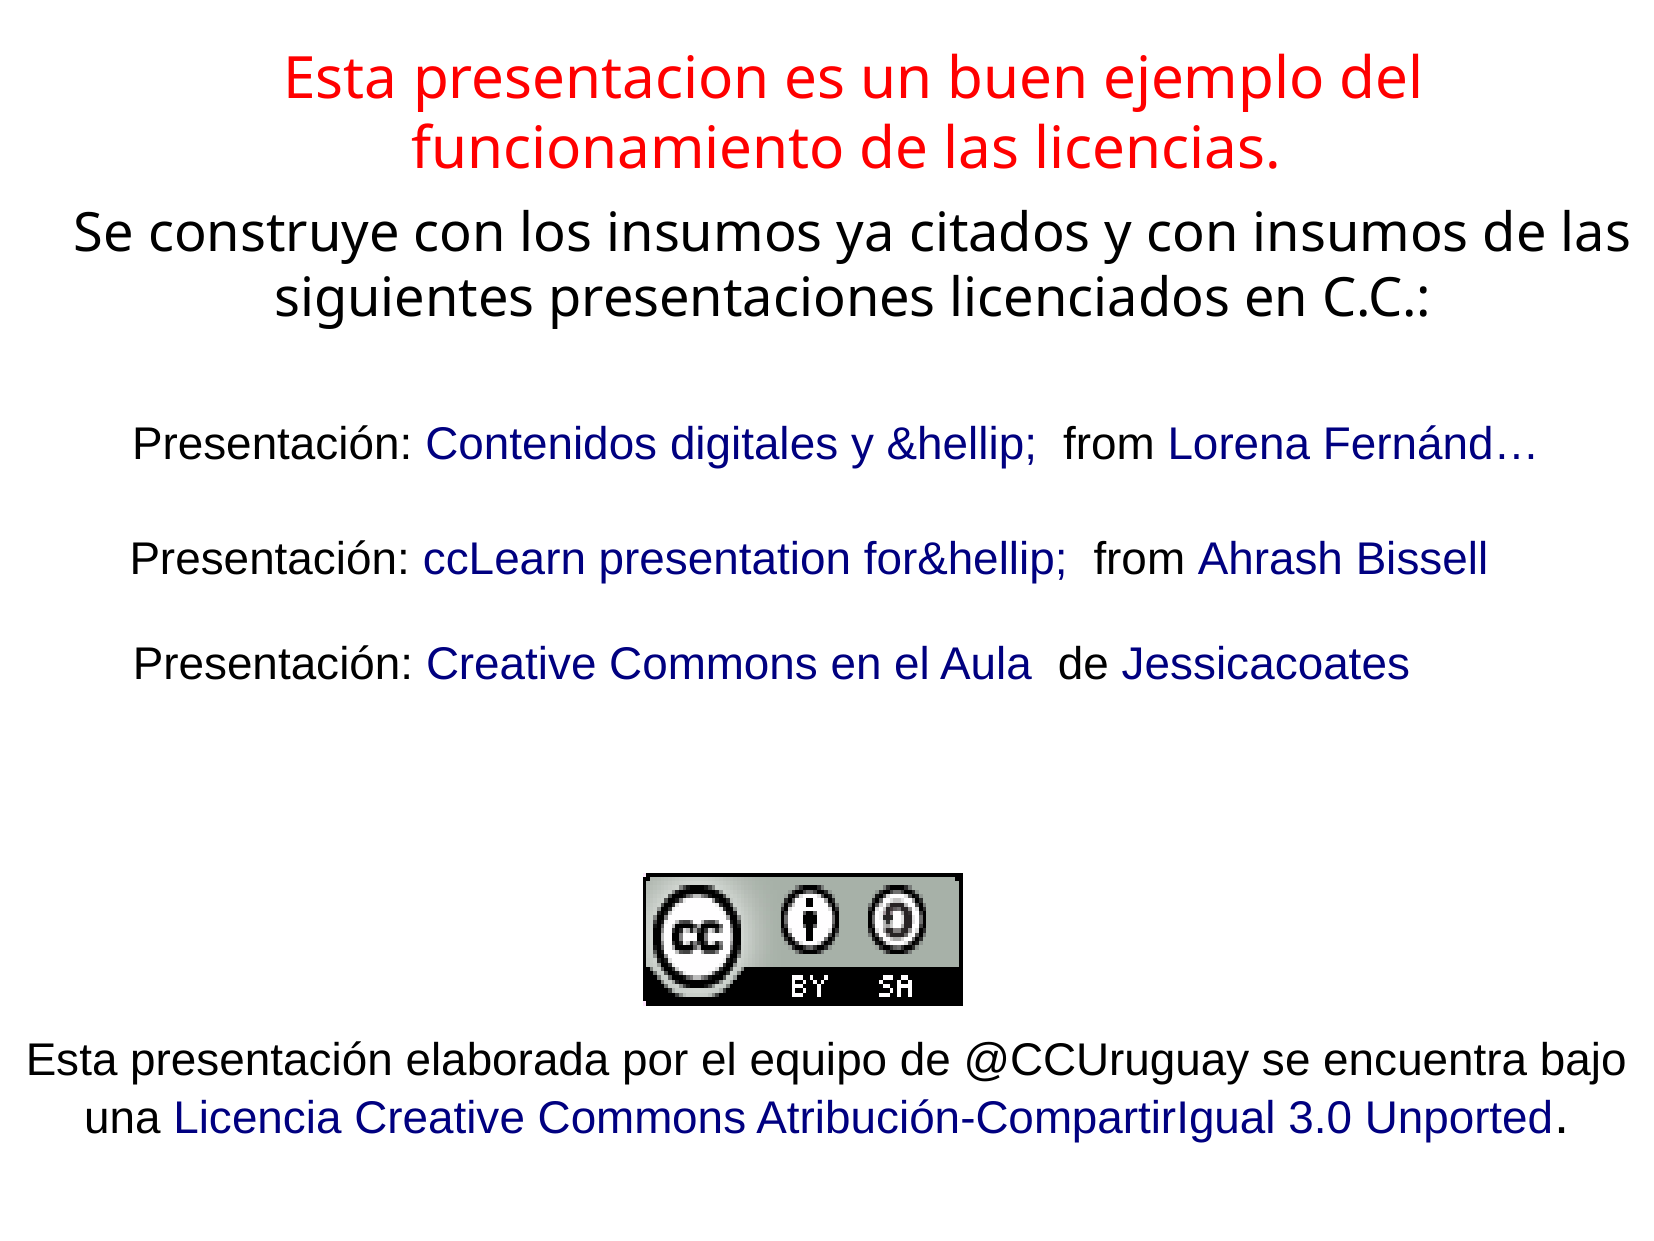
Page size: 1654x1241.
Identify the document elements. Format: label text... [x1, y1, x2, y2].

text_box Esta presentación elaborada por el equipo de @CCUruguay se encuentra bajo una Licencia Creative Commons Atribución-CompartirIgual 3.0 Unported. [0, 1026, 1654, 1153]
text_box Presentación: Creative Commons en el Aula de Jessicacoates [118, 630, 1619, 698]
list Esta presentacion es un buen ejemplo del funcionamiento de las licencias. Se construye con los insumos ya citados y con insumos de las siguientes presentaciones licenciados en C.C.: [53, 32, 1654, 335]
text_box Presentación: ccLearn presentation for&hellip; from Ahrash Bissell [114, 525, 1619, 593]
picture [643, 873, 963, 1006]
text_box Presentación: Contenidos digitales y &hellip; from Lorena Fernánd… [117, 410, 1654, 477]
